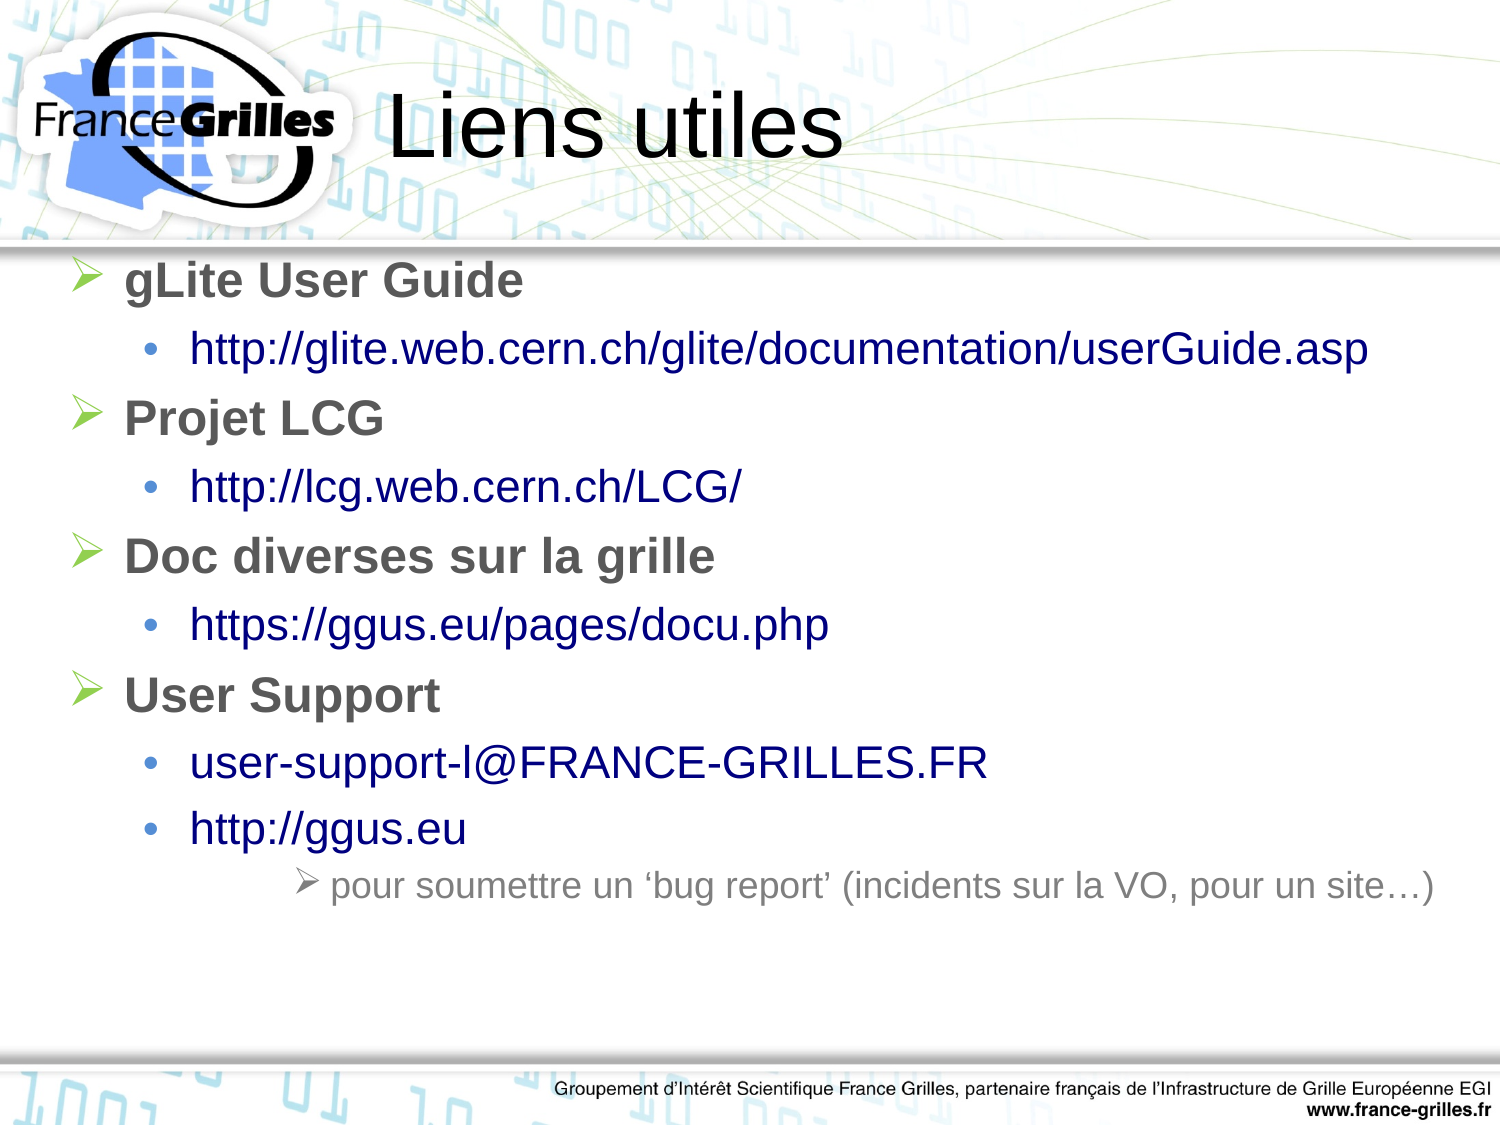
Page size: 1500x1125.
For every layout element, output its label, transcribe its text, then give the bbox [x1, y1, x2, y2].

list gLite User Guide http://glite.web.cern.ch/glite/documentation/userGuide.asp Projet LCG http://lcg.web.cern.ch/LCG/ Doc diverses sur la grille https://ggus.eu/pages/docu.php User Support user-support-l@FRANCE-GRILLES.FR http://ggus.eu pour soumettre un ‘bug report’ (incidents sur la VO, pour un site…) [53, 244, 1459, 1007]
title Liens utiles [372, 7, 1459, 244]
picture [0, 0, 1500, 1125]
